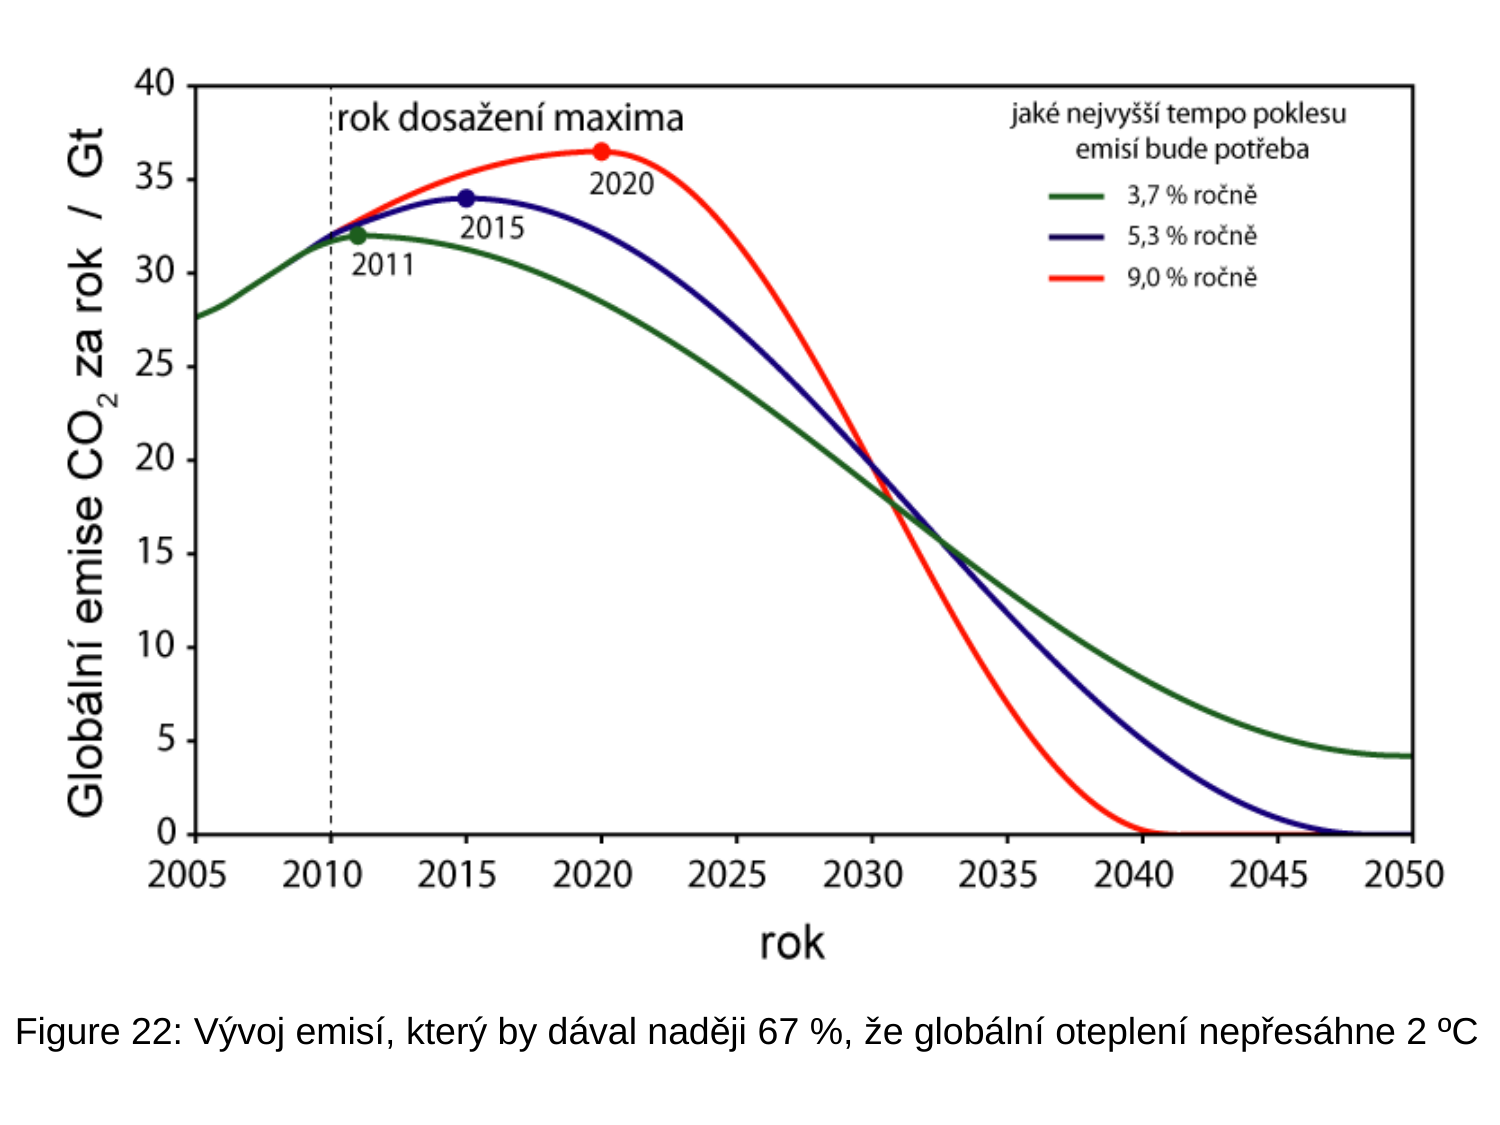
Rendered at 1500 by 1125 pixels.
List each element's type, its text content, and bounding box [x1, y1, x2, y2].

picture [59, 58, 1447, 975]
text_box Figure 22: Vývoj emisí, který by dával naději 67 %, že globální oteplení nepřesáhne 2 ºC [0, 999, 1500, 1061]
